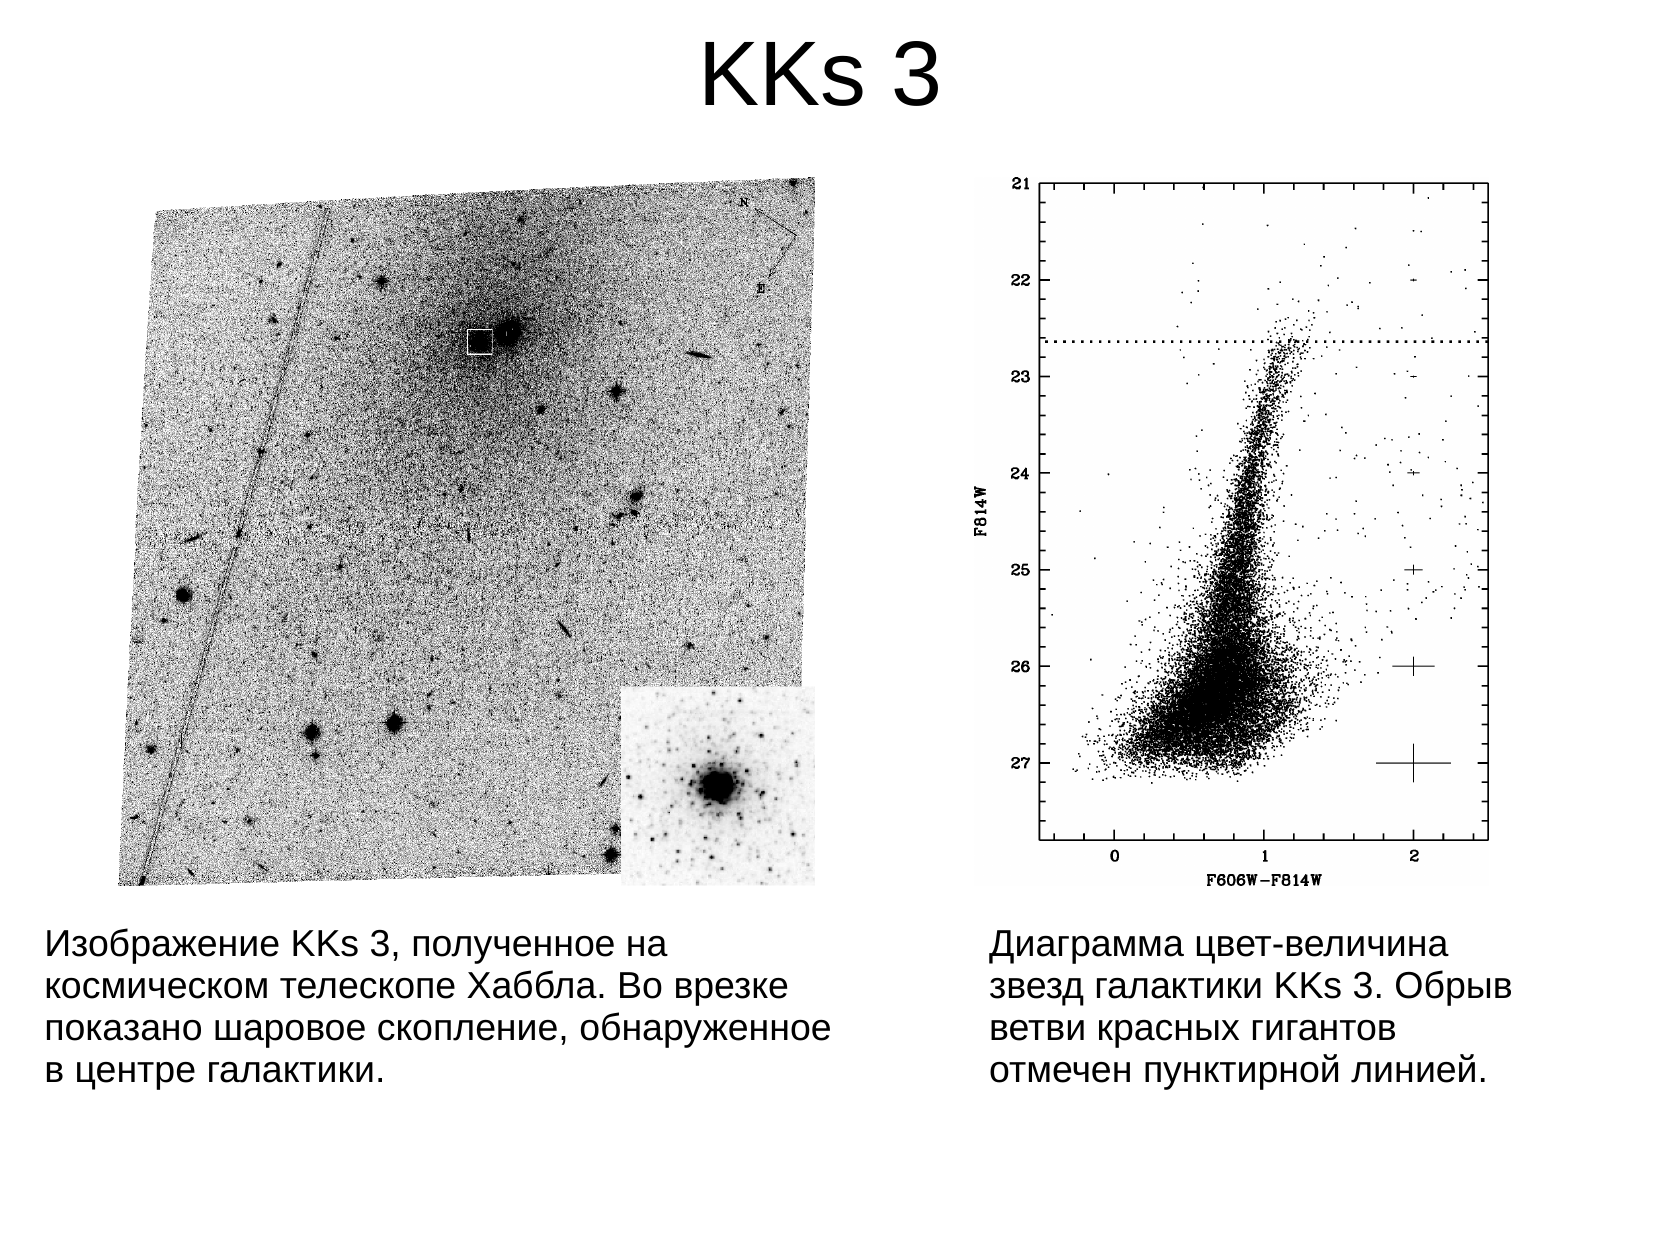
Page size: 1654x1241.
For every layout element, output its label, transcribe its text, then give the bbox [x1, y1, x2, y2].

text_box Диаграмма цвет-величина звезд галактики KKs 3. Обрыв ветви красных гигантов отмечен пунктирной линией. [974, 915, 1553, 1099]
title KKs 3 [76, 0, 1565, 148]
picture [974, 177, 1489, 886]
picture [118, 177, 815, 886]
text_box Изображение KKs 3, полученное на космическом телескопе Хаббла. Во врезке показано шаровое скопление, обнаруженное в центре галактики. [29, 915, 857, 1099]
